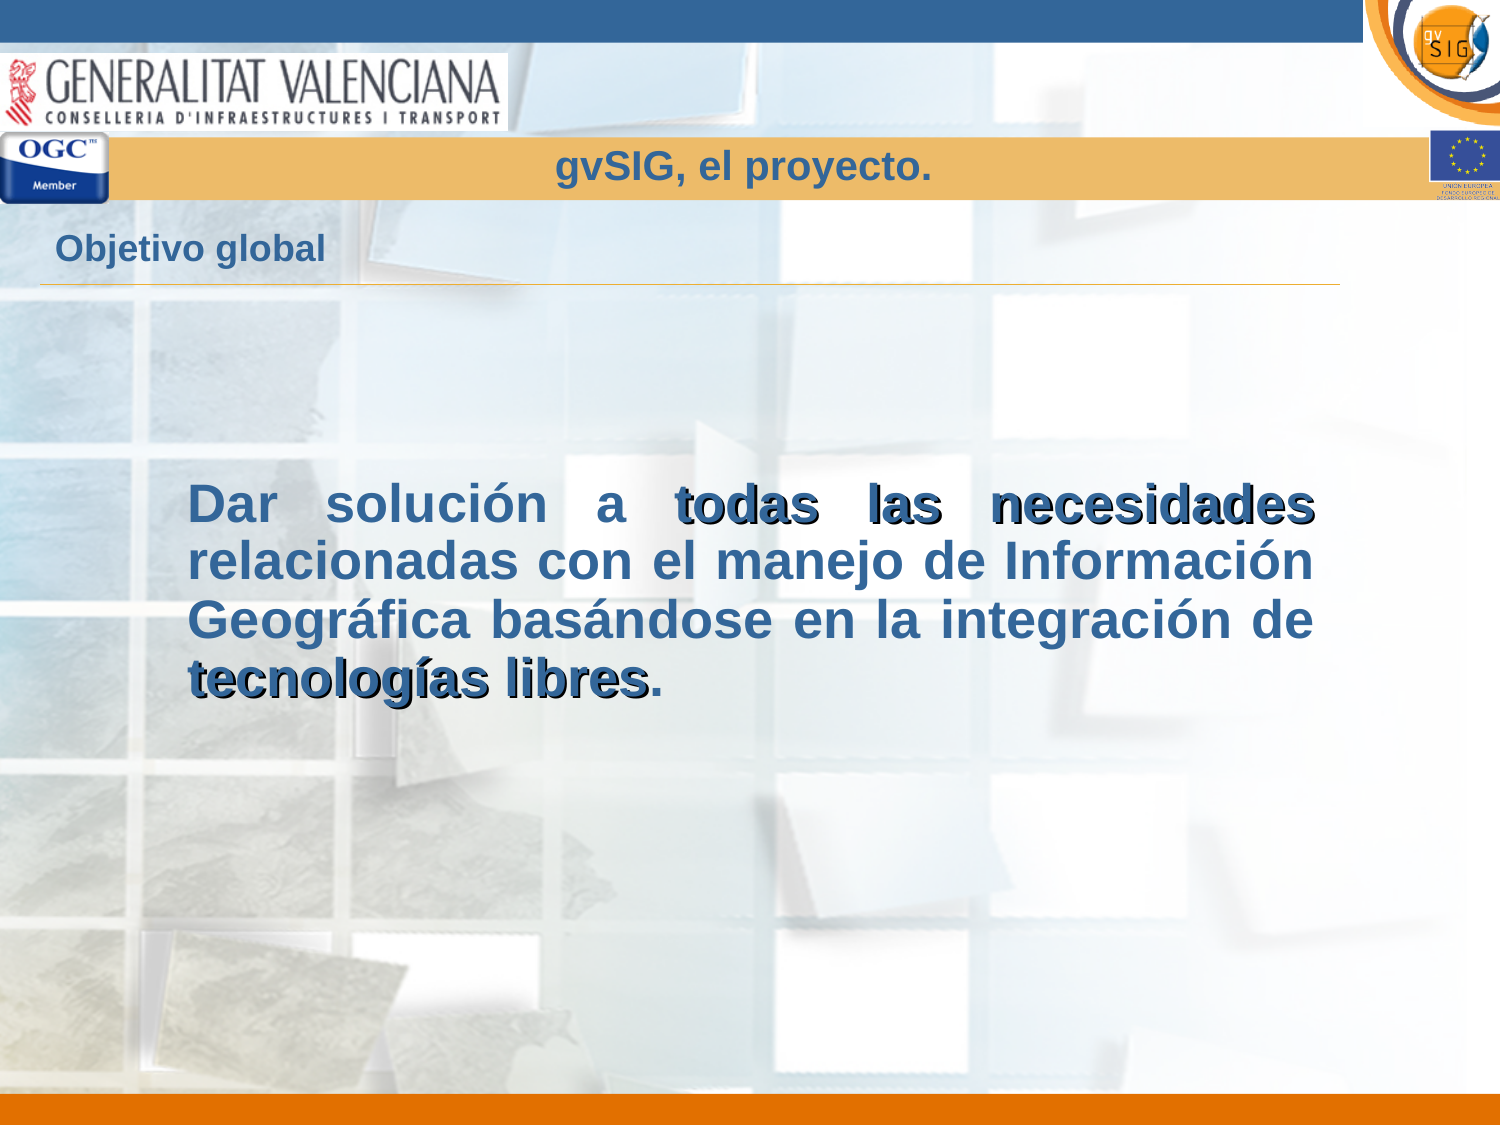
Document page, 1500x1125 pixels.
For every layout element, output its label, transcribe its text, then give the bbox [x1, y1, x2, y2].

picture [1363, 0, 1500, 127]
picture [0, 53, 508, 131]
text_box Dar solución a todas las necesidades relacionadas con el manejo de Información Geográfica basándose en la integración de tecnologías libres. [172, 467, 1412, 724]
picture [1429, 129, 1500, 200]
text_box gvSIG, el proyecto. [0, 137, 1488, 203]
text_box Objetivo global [40, 222, 691, 283]
picture [0, 132, 109, 137]
